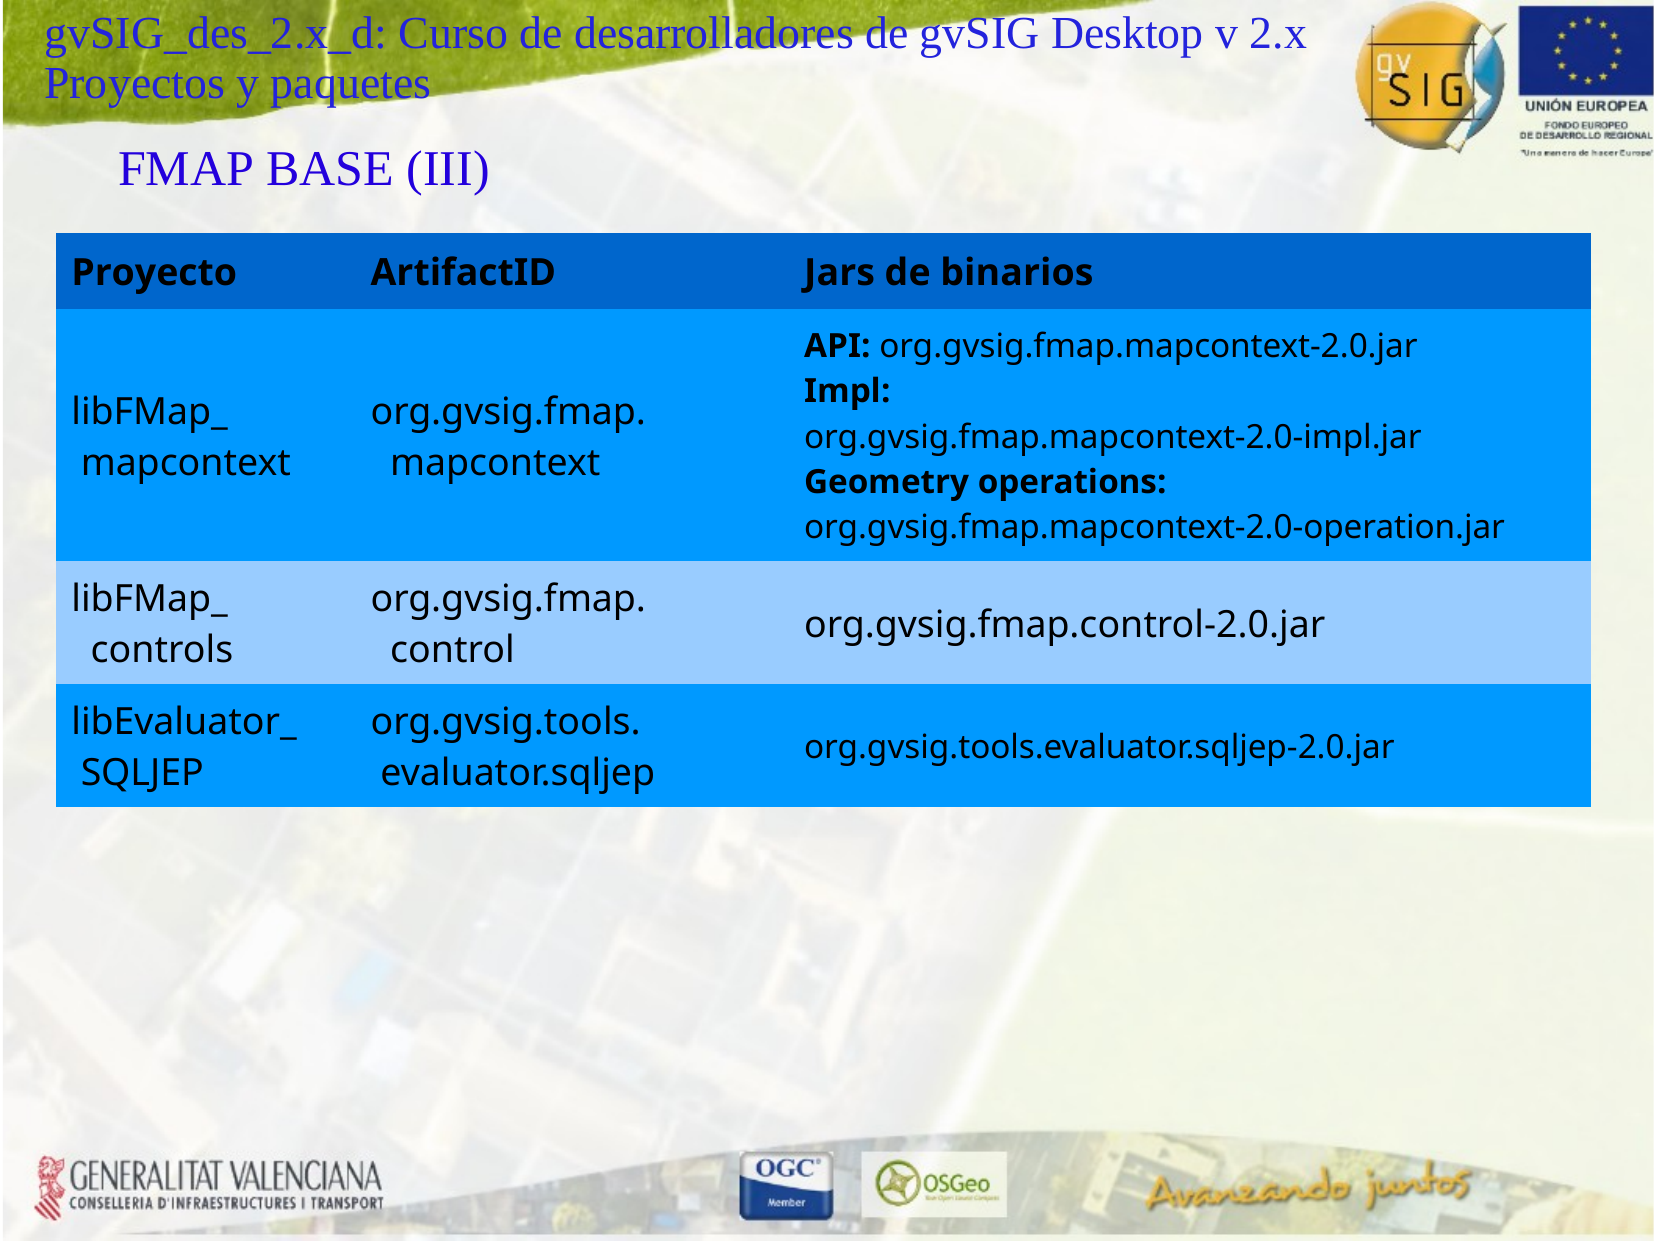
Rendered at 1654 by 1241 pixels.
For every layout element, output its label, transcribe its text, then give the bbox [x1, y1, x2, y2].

title FMAP BASE (III) [118, 94, 1447, 233]
table_header Jars de binarios [789, 233, 1591, 309]
picture [2, 0, 1654, 1241]
table_cell org.gvsig.fmap. control [356, 561, 789, 684]
table_header ArtifactID [356, 233, 789, 309]
table_header Proyecto [56, 233, 356, 309]
table_cell org.gvsig.fmap.control-2.0.jar [789, 561, 1591, 684]
table_cell API: org.gvsig.fmap.mapcontext-2.0.jar Impl: org.gvsig.fmap.mapcontext-2.0-impl.jar Geometry operations: org.gvsig.fmap.mapcontext-2.0-operation.jar [789, 309, 1591, 561]
table_cell org.gvsig.tools.evaluator.sqljep-2.0.jar [789, 684, 1591, 807]
table_cell libEvaluator_ SQLJEP [56, 684, 356, 807]
table_cell org.gvsig.tools. evaluator.sqljep [356, 684, 789, 807]
table_cell org.gvsig.fmap. mapcontext [356, 309, 789, 561]
text_box [59, 807, 1447, 1063]
table_cell libFMap_ controls [56, 561, 356, 684]
table_cell libFMap_ mapcontext [56, 309, 356, 561]
